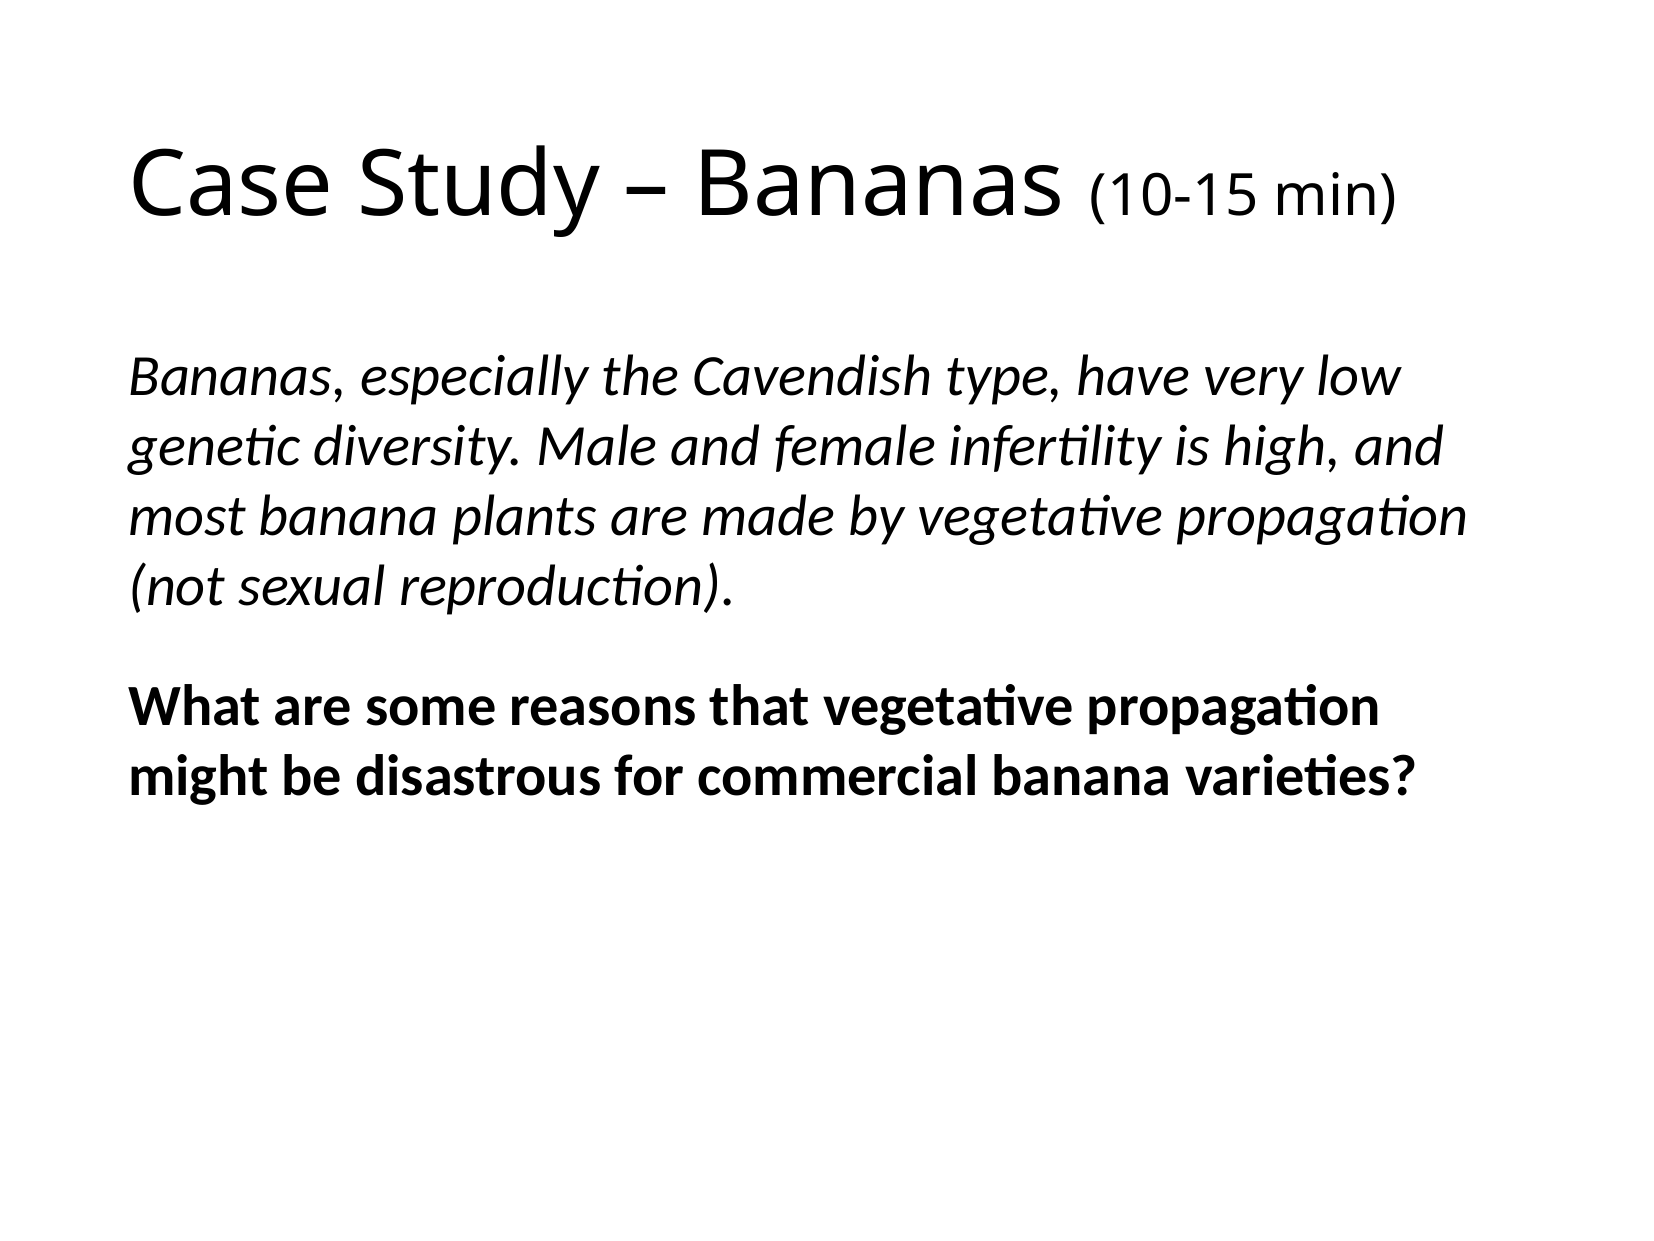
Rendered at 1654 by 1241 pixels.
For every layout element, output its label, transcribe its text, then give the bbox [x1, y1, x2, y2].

text_box Case Study – Bananas (10-15 min) [113, 65, 1540, 305]
text_box Bananas, especially the Cavendish type, have very low genetic diversity. Male and female infertility is high, and most banana plants are made by vegetative propagation (not sexual reproduction). What are some reasons that vegetative propagation might be disastrous for commercial banana varieties? [113, 330, 1540, 1117]
